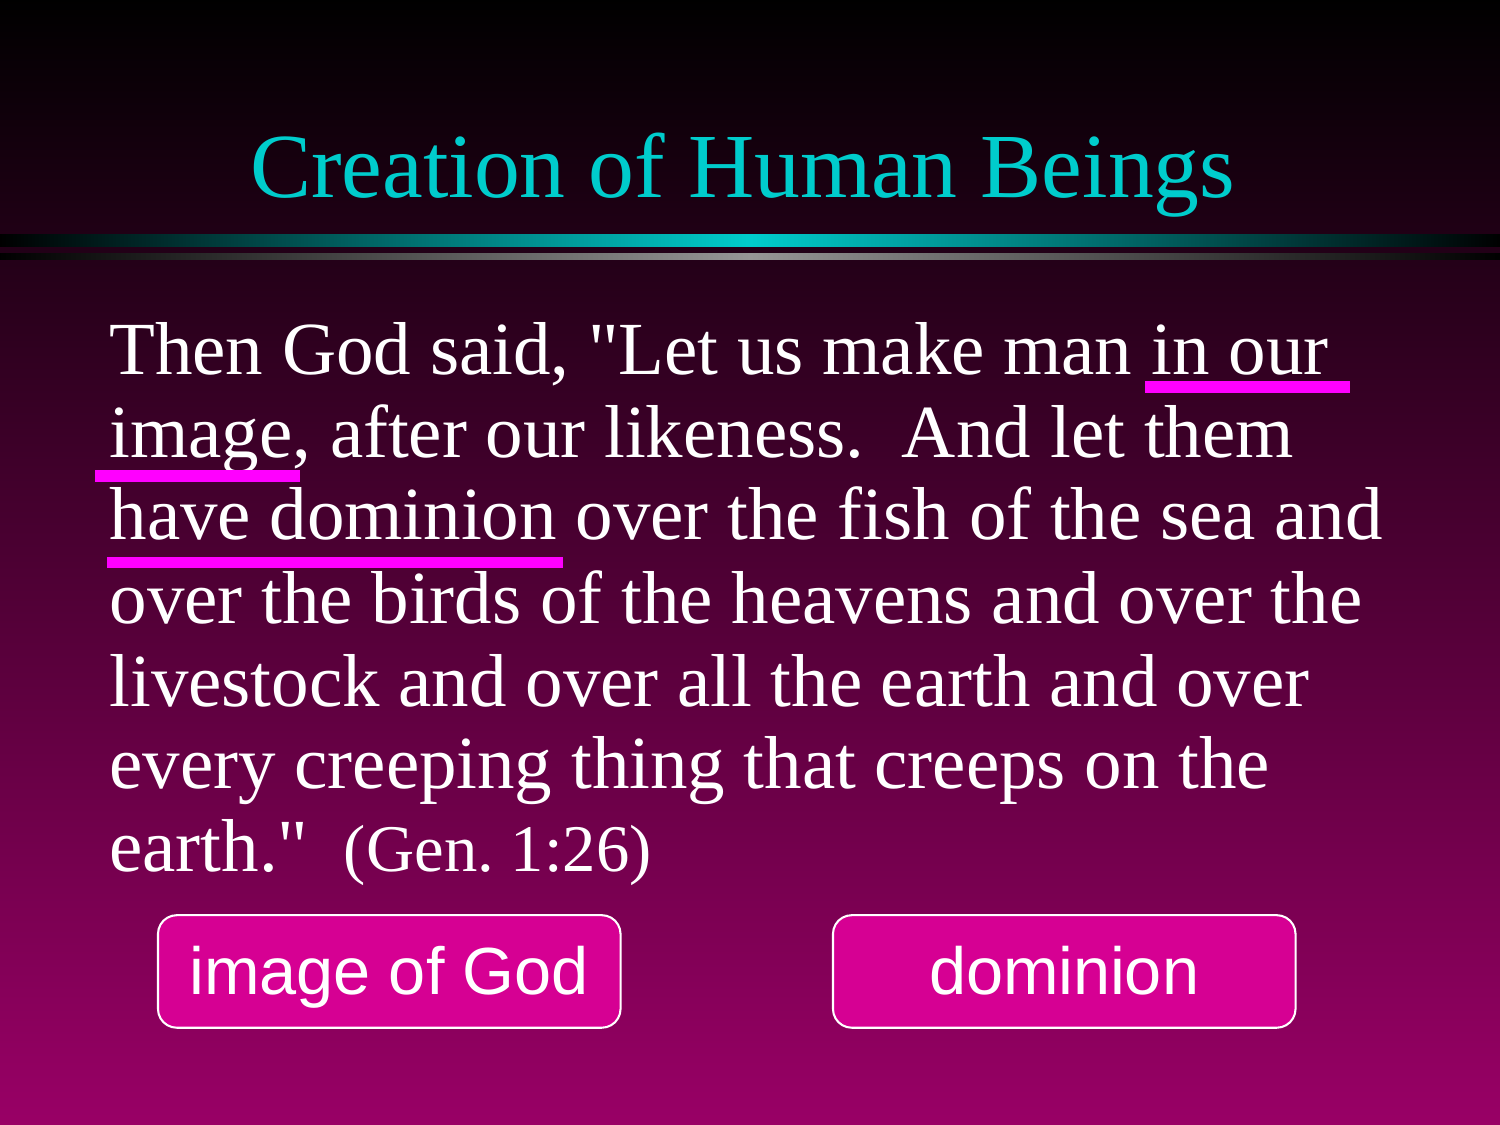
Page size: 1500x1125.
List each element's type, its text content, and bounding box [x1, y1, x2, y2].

text_box Then God said, "Let us make man in our image, after our likeness. And let them have dominion over the fish of the sea and over the birds of the heavens and over the livestock and over all the earth and over every creeping thing that creeps on the earth." (Gen. 1:26) [94, 299, 1408, 914]
title Creation of Human Beings [99, 37, 1388, 225]
text_box dominion [832, 915, 1296, 1028]
text_box image of God [157, 915, 621, 1028]
